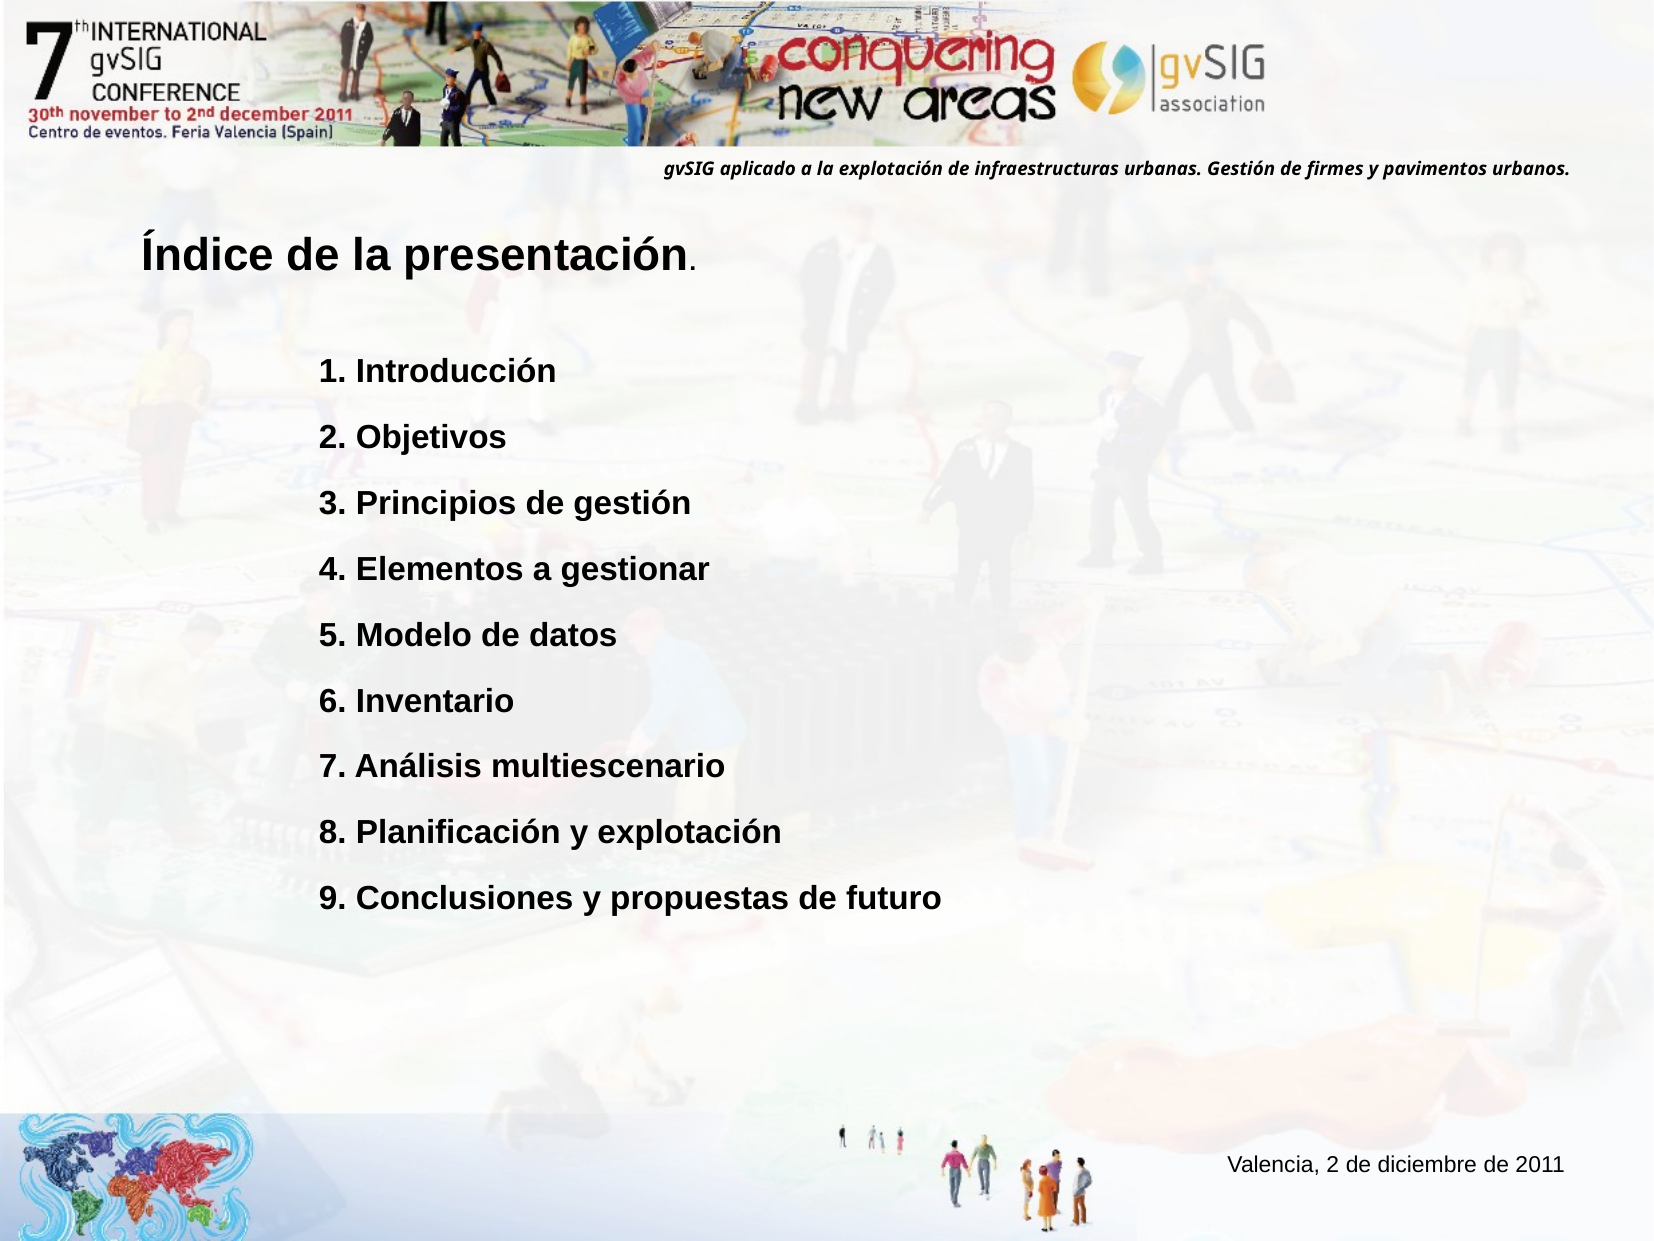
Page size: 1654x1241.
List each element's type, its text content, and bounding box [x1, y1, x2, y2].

text_box 1. Introducción 2. Objetivos 3. Principios de gestión 4. Elementos a gestionar 5. Modelo de datos 6. Inventario 7. Análisis multiescenario 8. Planificación y explotación 9. Conclusiones y propuestas de futuro [318, 343, 1105, 1021]
picture [0, 0, 1654, 1241]
subtitle Índice de la presentación. [141, 228, 821, 281]
title gvSIG aplicado a la explotación de infraestructuras urbanas. Gestión de firmes y pavimentos urbanos. [88, 149, 1595, 188]
